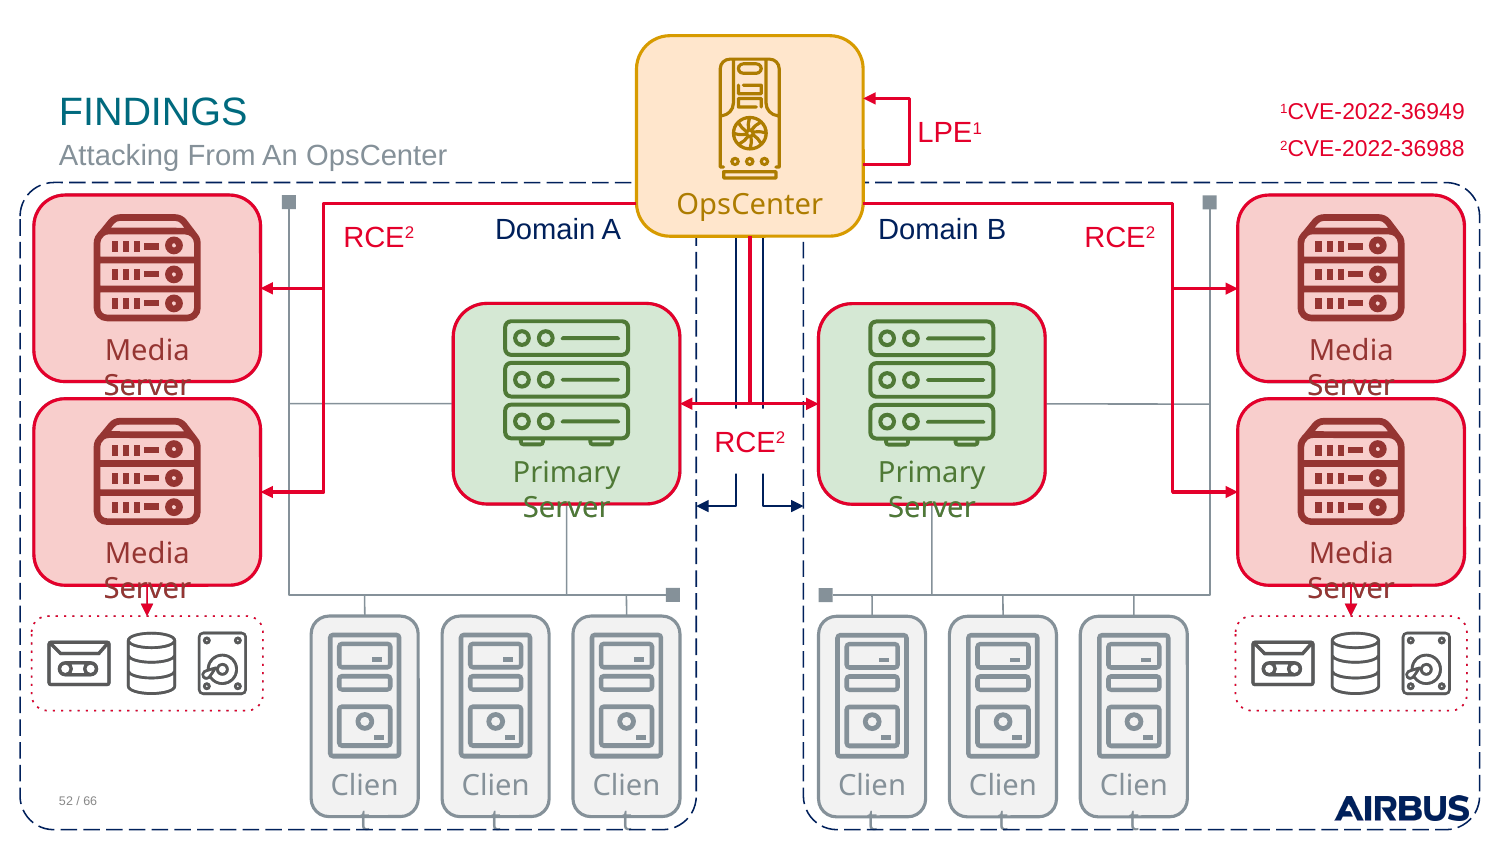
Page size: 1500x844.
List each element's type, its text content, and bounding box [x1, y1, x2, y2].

text_box Media Server [43, 315, 252, 407]
text_box [197, 631, 247, 696]
title FINDINGS Attacking From An OpsCenter [58, 80, 602, 192]
text_box Client [1080, 751, 1188, 844]
text_box Client [572, 750, 680, 844]
text_box [33, 195, 261, 373]
text_box Client [818, 751, 926, 844]
text_box Domain A [302, 195, 636, 261]
text_box [818, 303, 1046, 447]
text_box RCE2 [327, 203, 430, 269]
text_box [818, 588, 833, 603]
text_box [818, 616, 926, 751]
text_box [1080, 616, 1188, 751]
text_box 1CVE-2022-36949 [1029, 92, 1480, 129]
text_box [949, 616, 1057, 751]
text_box [1401, 631, 1451, 696]
text_box Domain B [863, 205, 1068, 261]
text_box [281, 195, 296, 210]
text_box Client [311, 750, 419, 844]
text_box [33, 398, 261, 577]
text_box 2CVE-2022-36988 [1029, 129, 1480, 167]
picture [1334, 795, 1469, 821]
text_box Domain A [430, 205, 637, 261]
text_box [126, 631, 177, 695]
text_box Media Server [43, 519, 252, 620]
text_box [47, 640, 111, 687]
text_box [1251, 640, 1315, 687]
text_box [572, 616, 681, 799]
text_box [1202, 195, 1217, 210]
text_box [453, 303, 680, 447]
text_box Domain B [864, 195, 1196, 261]
text_box Client [442, 750, 550, 844]
text_box Primary Server [818, 438, 1046, 539]
text_box [1330, 631, 1381, 695]
text_box [665, 587, 680, 602]
text_box [1237, 398, 1465, 577]
text_box Primary Server [453, 438, 680, 539]
text_box [636, 35, 864, 170]
text_box RCE2 [697, 408, 802, 474]
text_box [1237, 195, 1465, 373]
text_box LPE1 [902, 98, 1010, 164]
text_box [442, 616, 550, 750]
text_box Media Server [1247, 315, 1456, 407]
text_box OpsCenter [636, 170, 864, 236]
text_box Client [949, 751, 1057, 844]
text_box [311, 616, 419, 750]
text_box RCE2 [1068, 203, 1171, 269]
text_box Media Server [1247, 519, 1456, 620]
